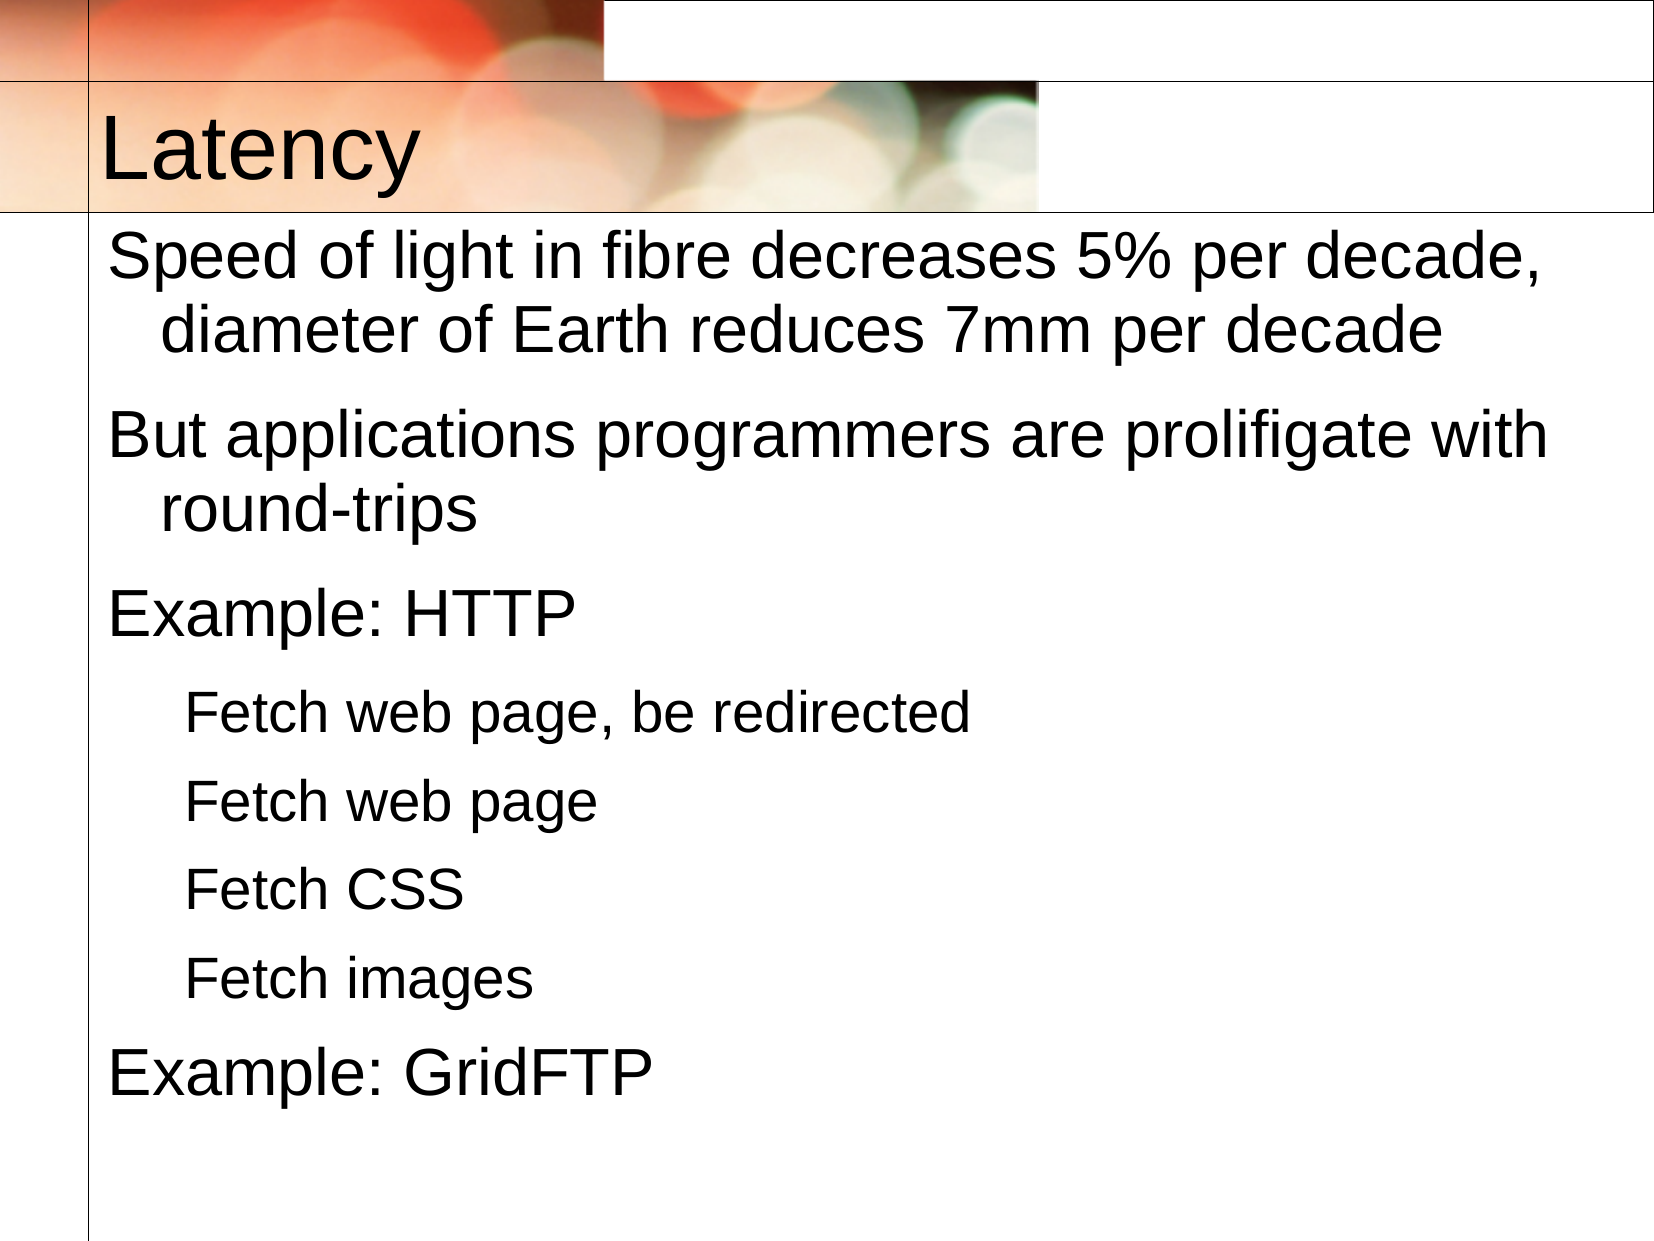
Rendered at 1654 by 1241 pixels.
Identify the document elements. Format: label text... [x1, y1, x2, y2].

picture [89, 0, 1039, 81]
list Speed of light in fibre decreases 5% per decade, diameter of Earth reduces 7mm per decade But applications programmers are prolifigate with round-trips Example: HTTP Fetch web page, be redirected Fetch web page Fetch CSS Fetch images Example: GridFTP [89, 217, 1578, 1226]
picture [0, 82, 88, 212]
picture [0, 0, 88, 81]
picture [89, 82, 1039, 212]
title Latency [100, 95, 1571, 200]
